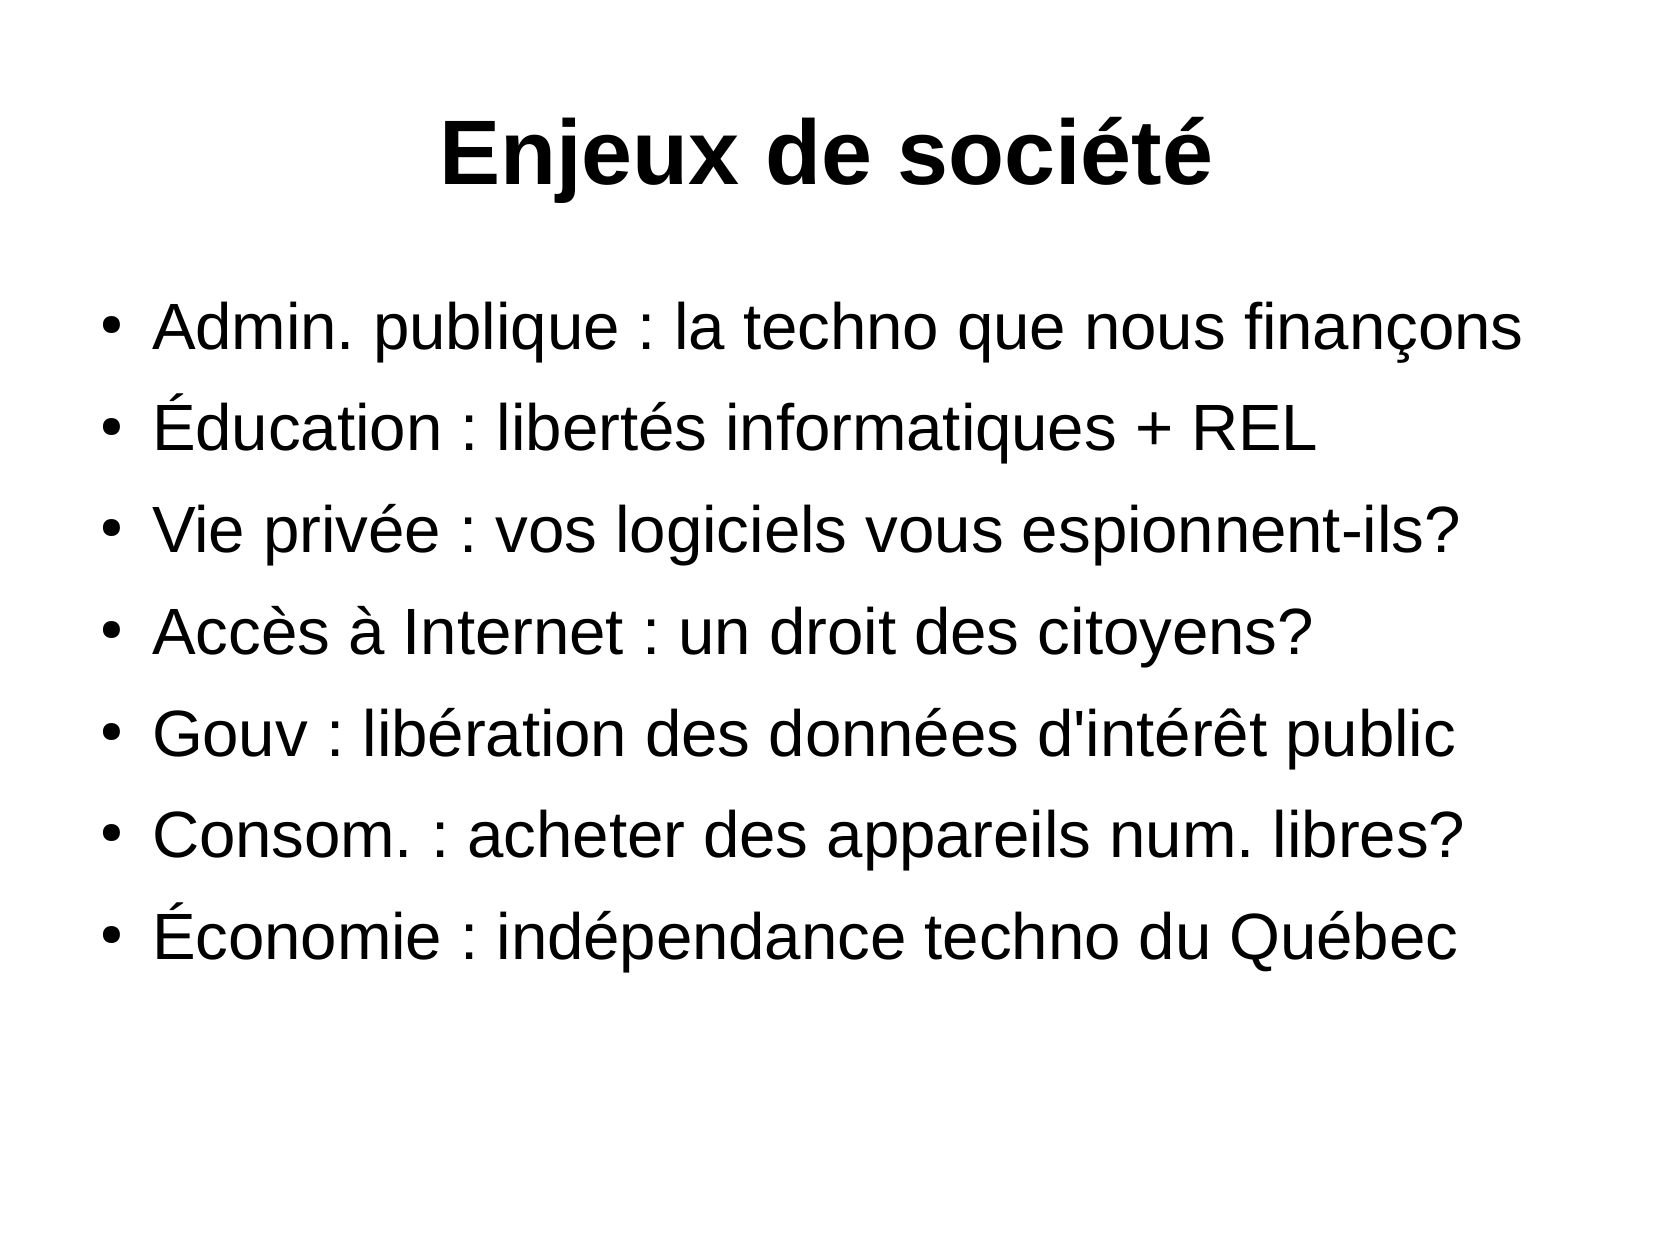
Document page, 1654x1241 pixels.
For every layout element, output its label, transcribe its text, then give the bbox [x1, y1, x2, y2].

list Admin. publique : la techno que nous finançons Éducation : libertés informatiques + REL Vie privée : vos logiciels vous espionnent-ils? Accès à Internet : un droit des citoyens? Gouv : libération des données d'intérêt public Consom. : acheter des appareils num. libres? Économie : indépendance techno du Québec [82, 290, 1538, 1010]
title Enjeux de société [82, 49, 1571, 257]
